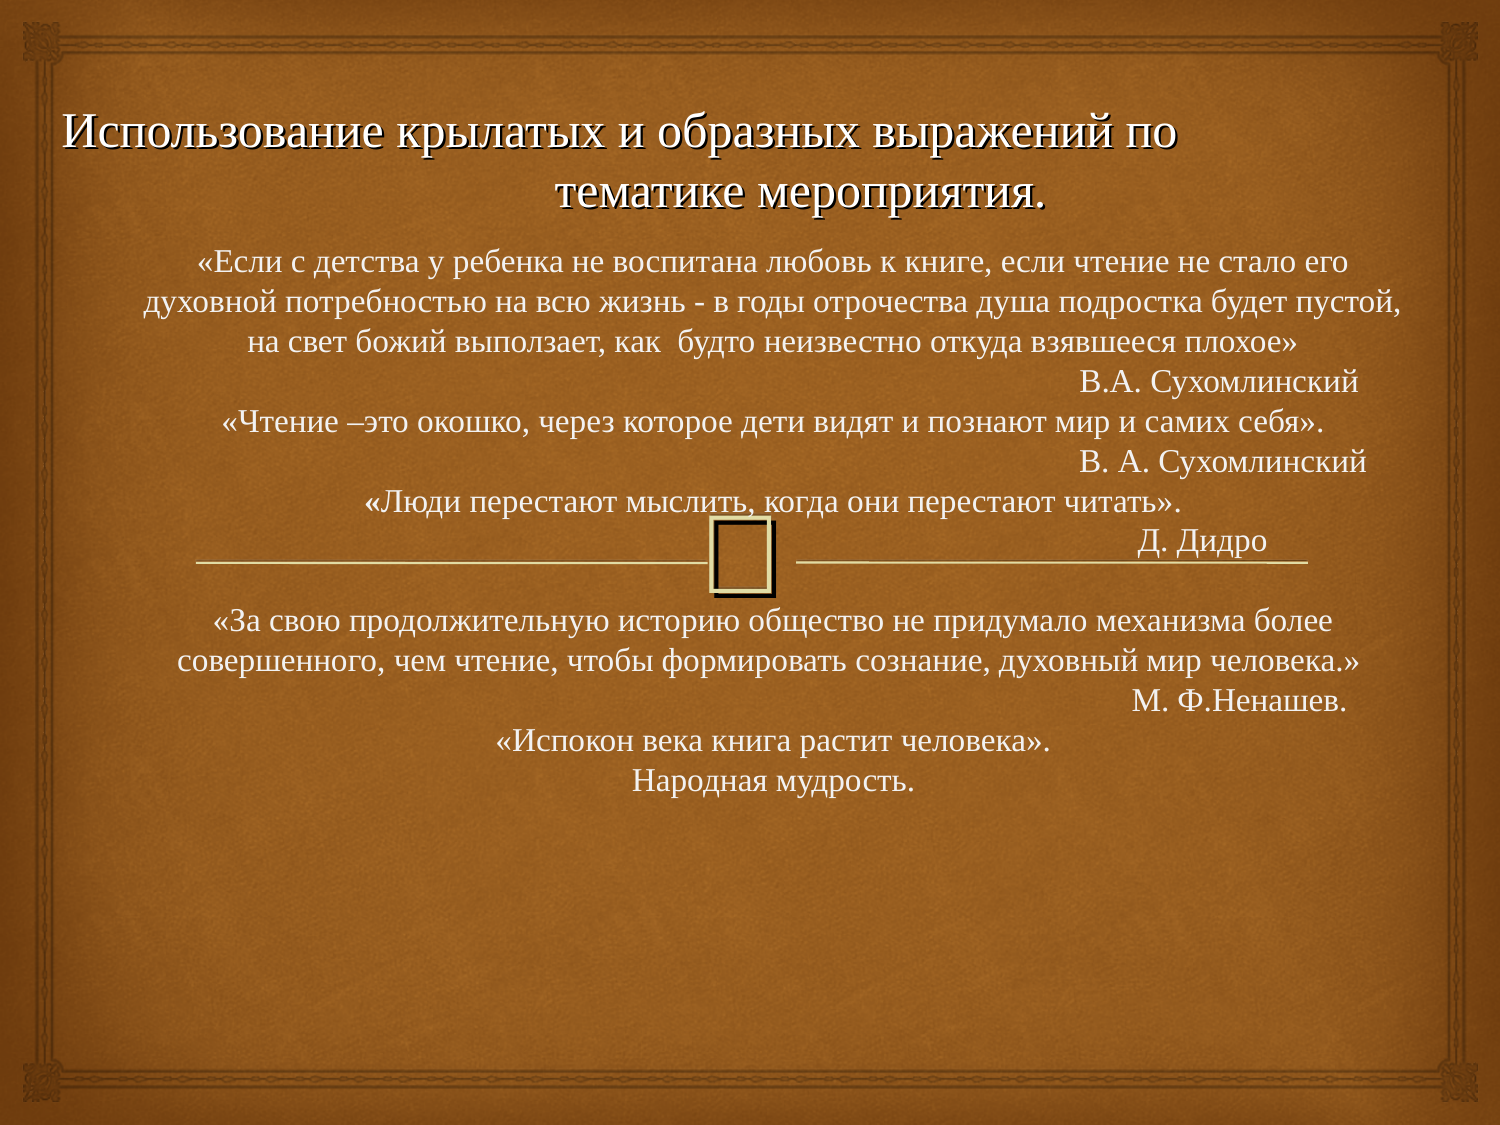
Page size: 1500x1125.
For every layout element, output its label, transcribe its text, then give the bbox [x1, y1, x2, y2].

text_box «Если с детства у ребенка не воспитана любовь к книге, если чтение не стало его духовной потребностью на всю жизнь - в годы отрочества душа подростка будет пустой, на свет божий выползает, как будто неизвестно откуда взявшееся плохое» В.А. Сухомлинский «Чтение –это окошко, через которое дети видят и познают мир и самих себя». В. А. Сухомлинский «Люди перестают мыслить, когда они перестают читать». Д. Дидро «За свою продолжительную историю общество не придумало механизма более совершенного, чем чтение, чтобы формировать сознание, духовный мир человека.» М. Ф.Ненашев. «Испокон века книга растит человека». Народная мудрость. [124, 232, 1423, 876]
subtitle Использование крылатых и образных выражений по тематике мероприятия. [41, 90, 1436, 965]
